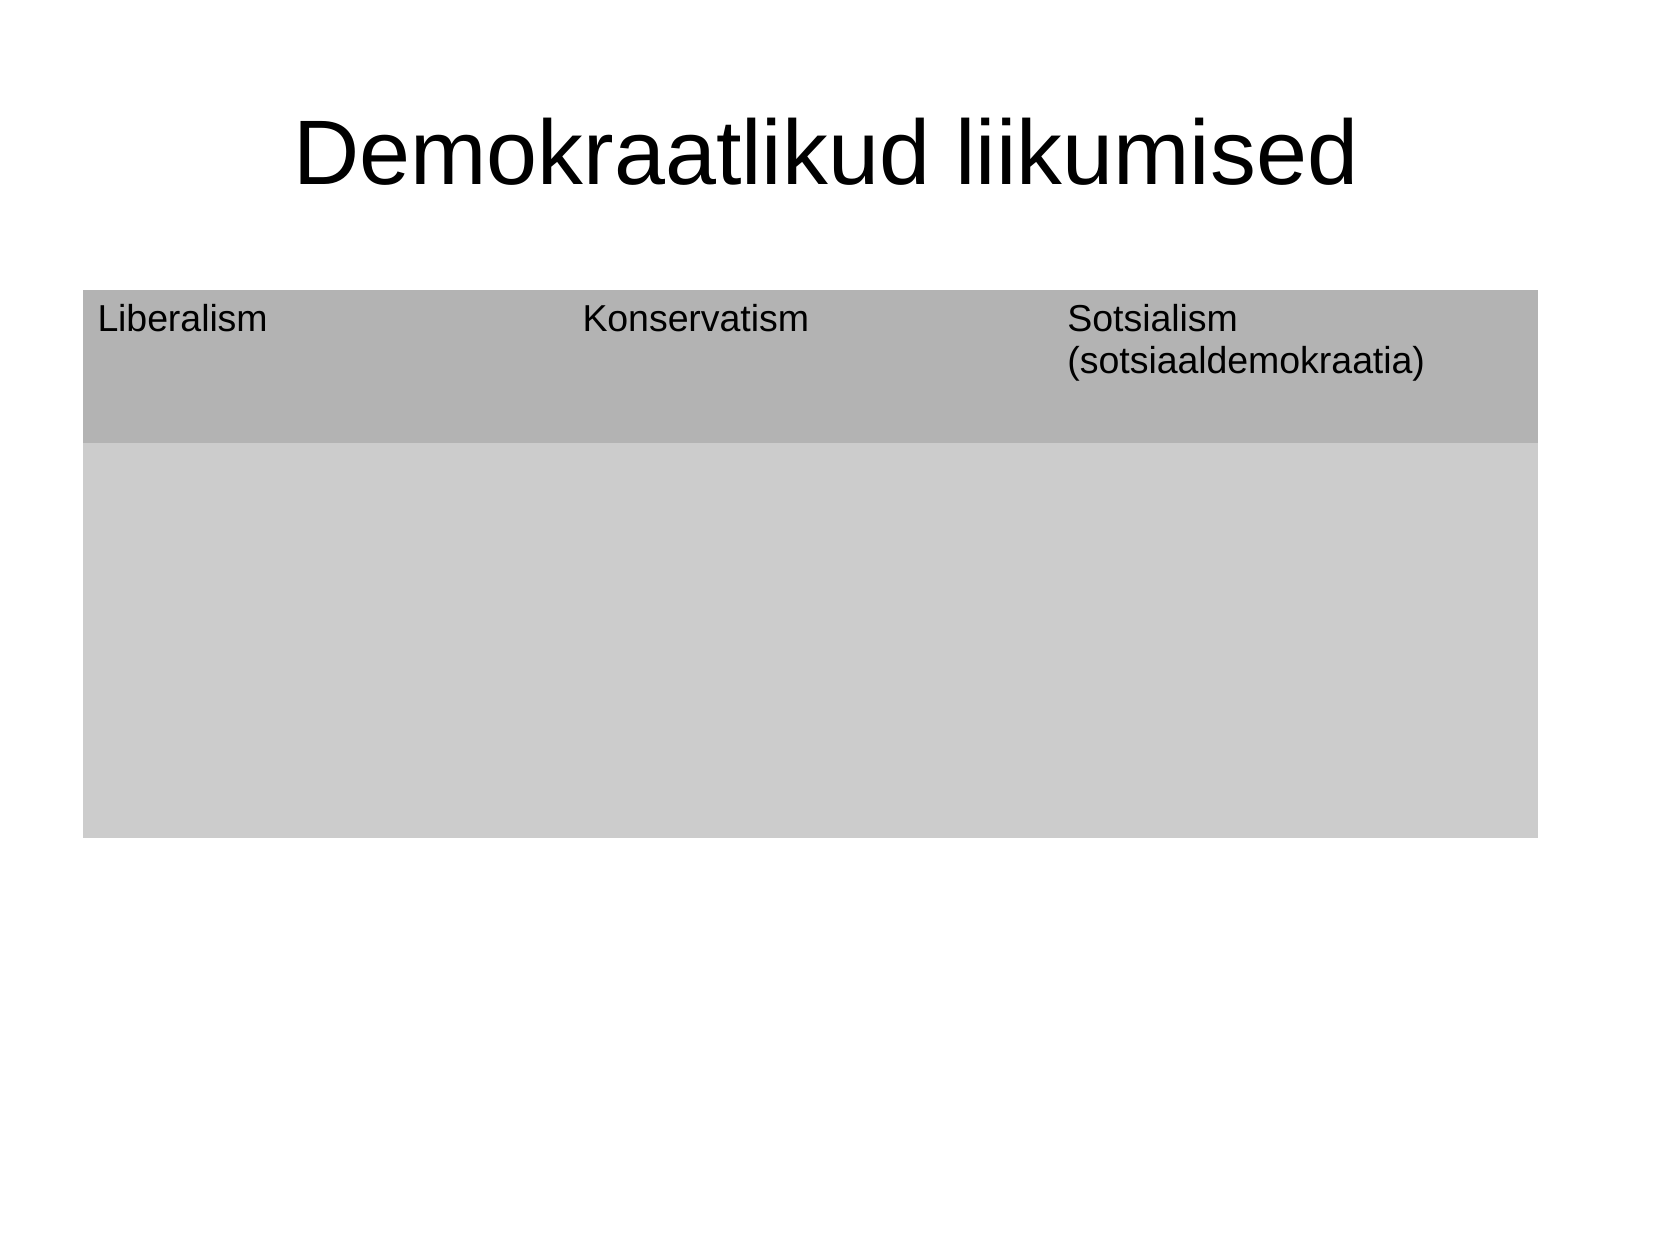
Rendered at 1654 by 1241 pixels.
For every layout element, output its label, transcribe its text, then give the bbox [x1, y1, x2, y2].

table_cell [83, 443, 568, 838]
table_cell [1053, 443, 1538, 838]
table_header Konservatism [568, 290, 1053, 443]
table_header Liberalism [83, 290, 568, 443]
table_header Sotsialism (sotsiaaldemokraatia) [1053, 290, 1538, 443]
table_cell [568, 443, 1053, 838]
title Demokraatlikud liikumised [82, 49, 1571, 257]
